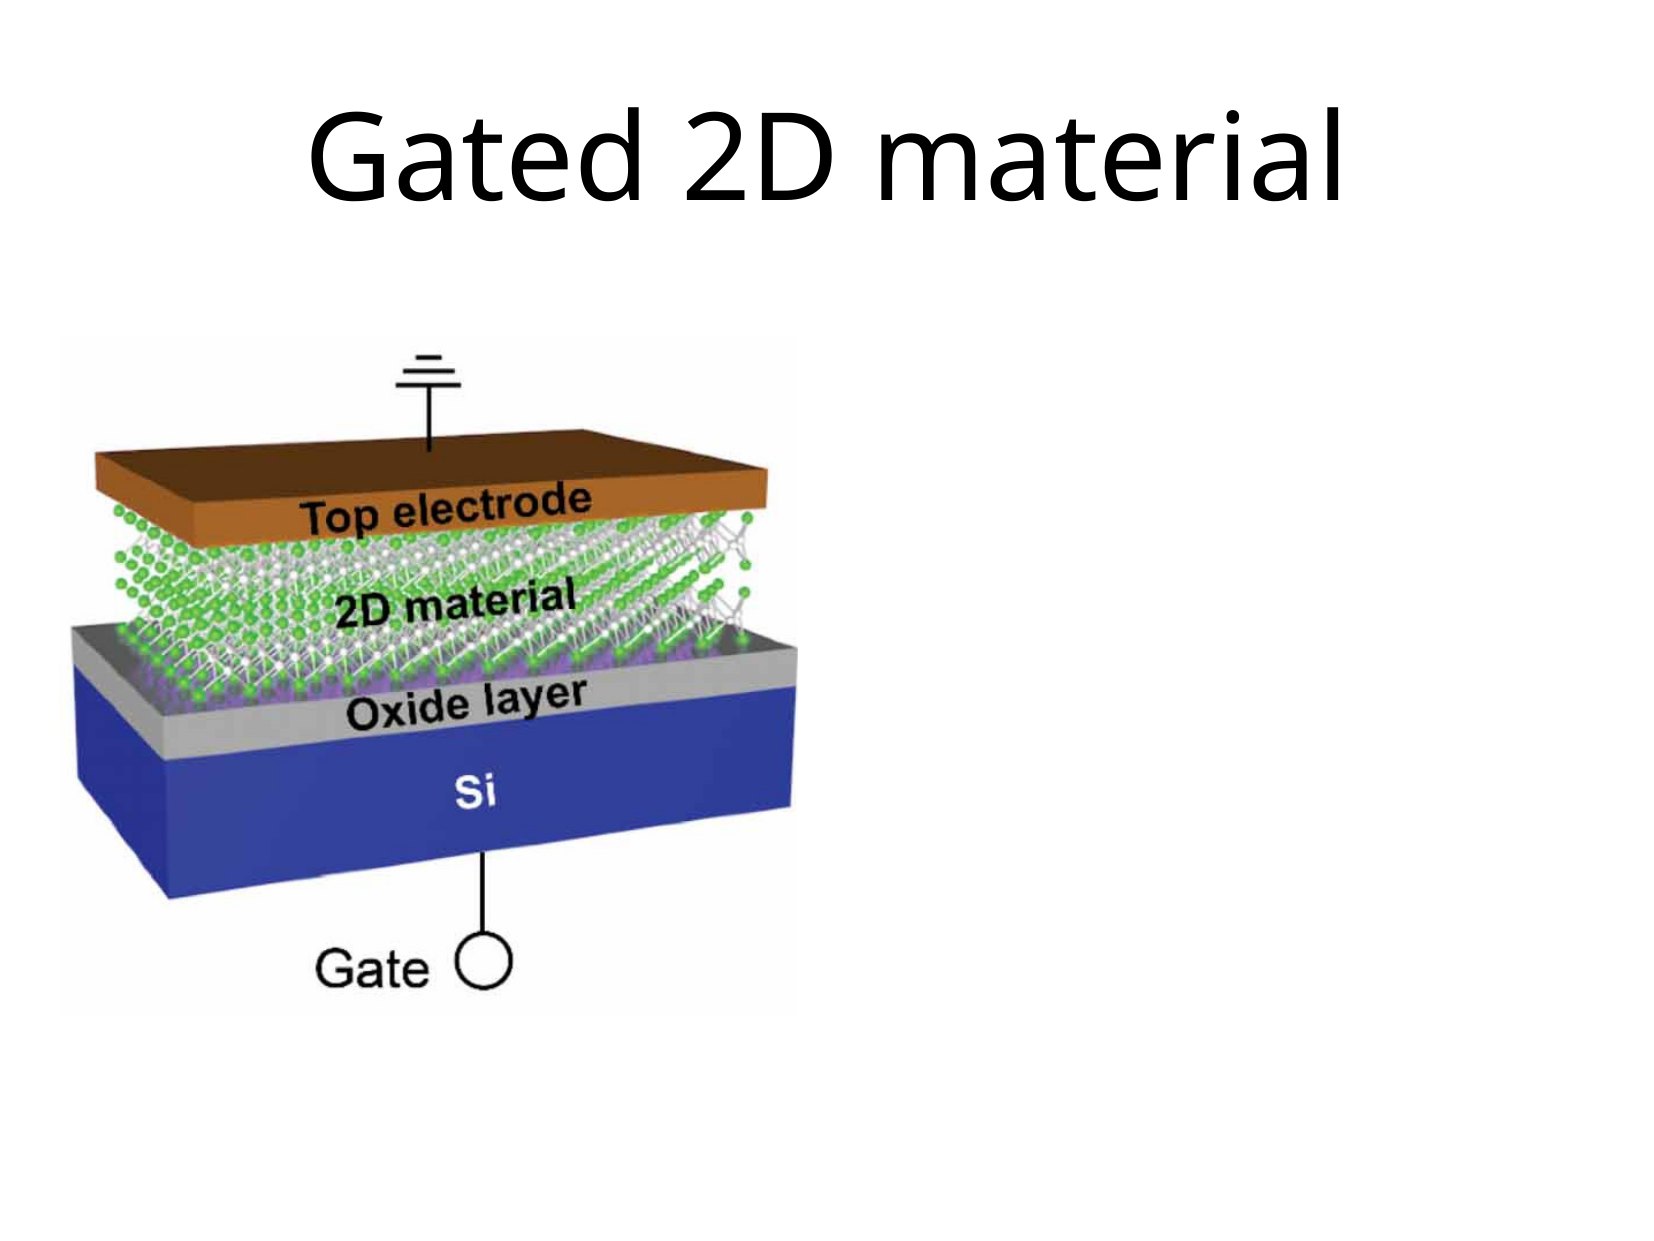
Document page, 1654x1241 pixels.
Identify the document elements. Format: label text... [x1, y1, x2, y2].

title Gated 2D material [82, 49, 1571, 257]
picture [59, 337, 798, 1016]
